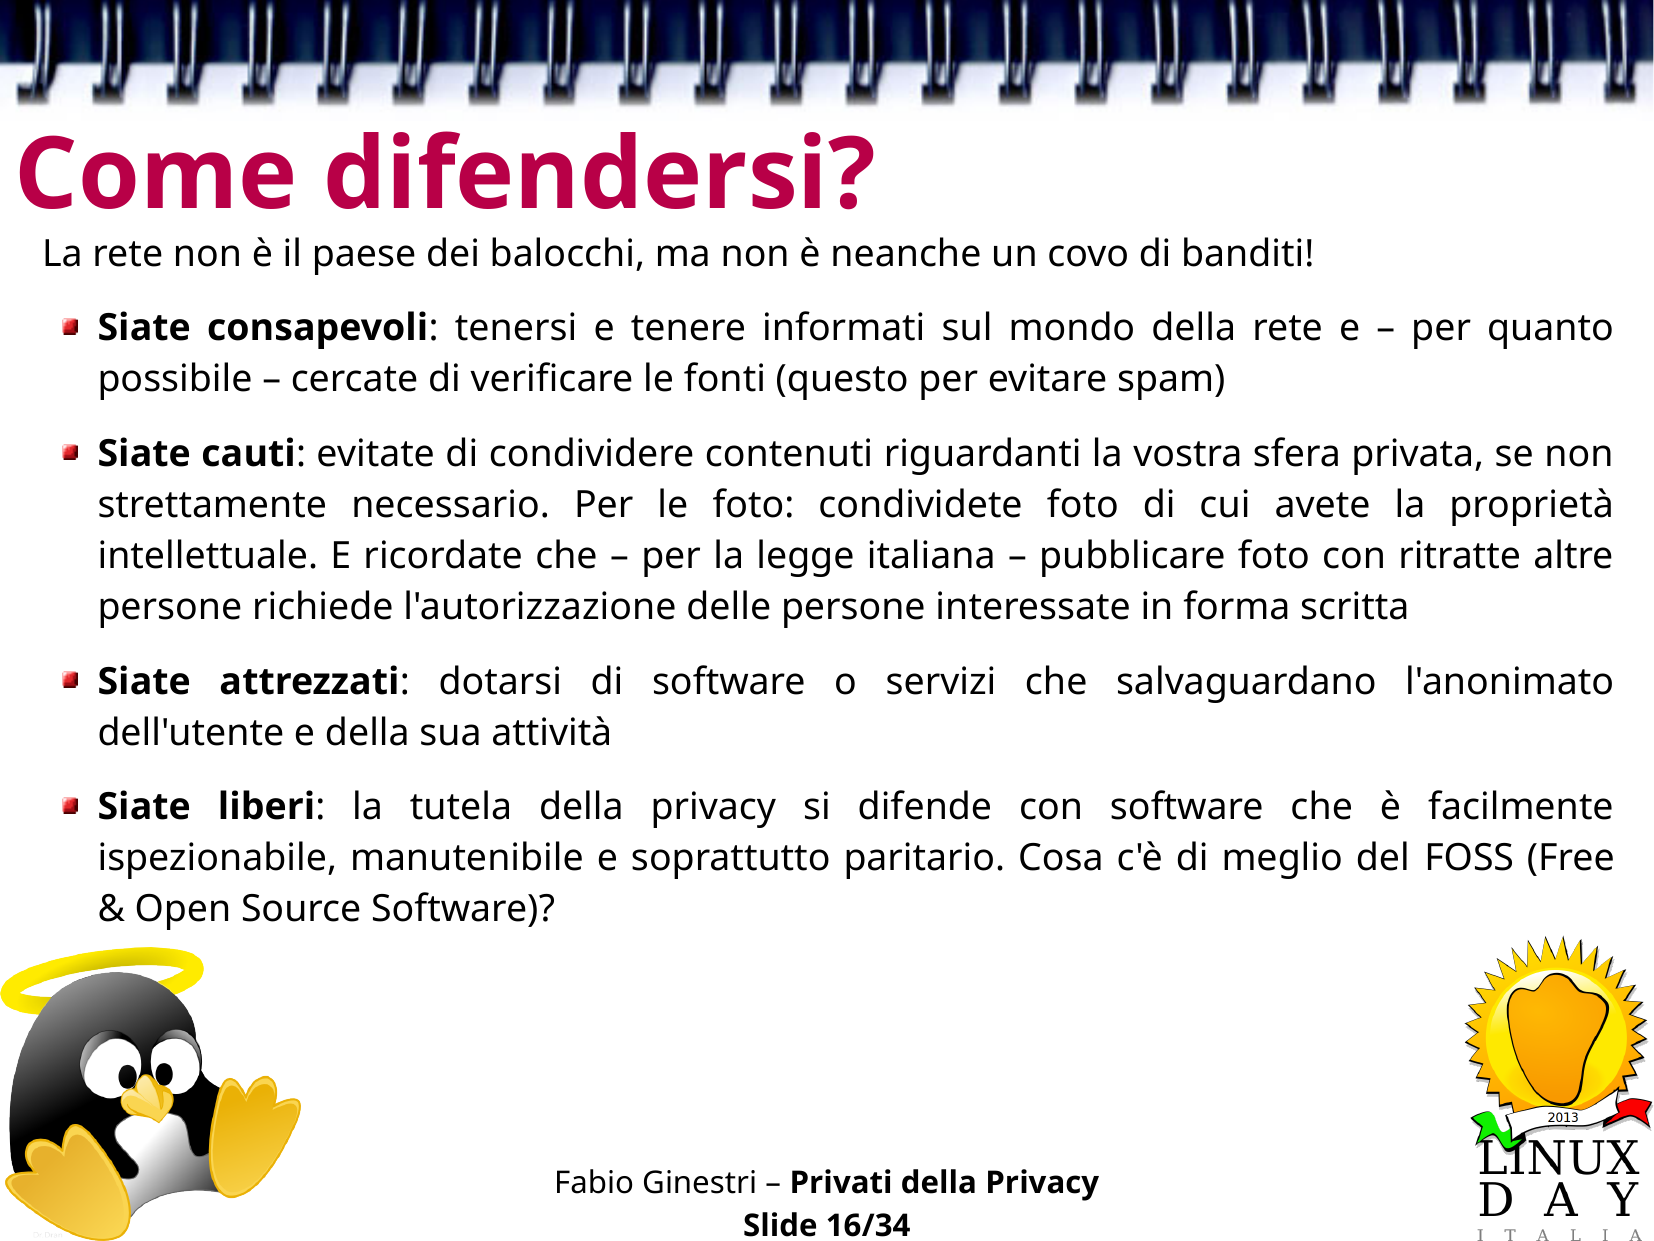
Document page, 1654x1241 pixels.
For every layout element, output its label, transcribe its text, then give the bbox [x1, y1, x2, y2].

text_box Fabio Ginestri – Privati della Privacy Slide <numero>/34 [550, 1152, 1104, 1241]
picture [0, 0, 1654, 121]
picture [1464, 935, 1654, 1241]
picture [0, 947, 301, 1241]
text_box Come difendersi? [0, 94, 870, 226]
text_box La rete non è il paese dei balocchi, ma non è neanche un covo di banditi! Siate consapevoli: tenersi e tenere informati sul mondo della rete e – per quanto possibile – cercate di verificare le fonti (questo per evitare spam) Siate cauti: evitate di condividere contenuti riguardanti la vostra sfera privata, se non strettamente necessario. Per le foto: condividete foto di cui avete la proprietà intellettuale. E ricordate che – per la legge italiana – pubblicare foto con ritratte altre persone richiede l'autorizzazione delle persone interessate in forma scritta Siate attrezzati: dotarsi di software o servizi che salvaguardano l'anonimato dell'utente e della sua attività Siate liberi: la tutela della privacy si difende con software che è facilmente ispezionabile, manutenibile e soprattutto paritario. Cosa c'è di meglio del FOSS (Free & Open Source Software)? [11, 218, 1630, 851]
